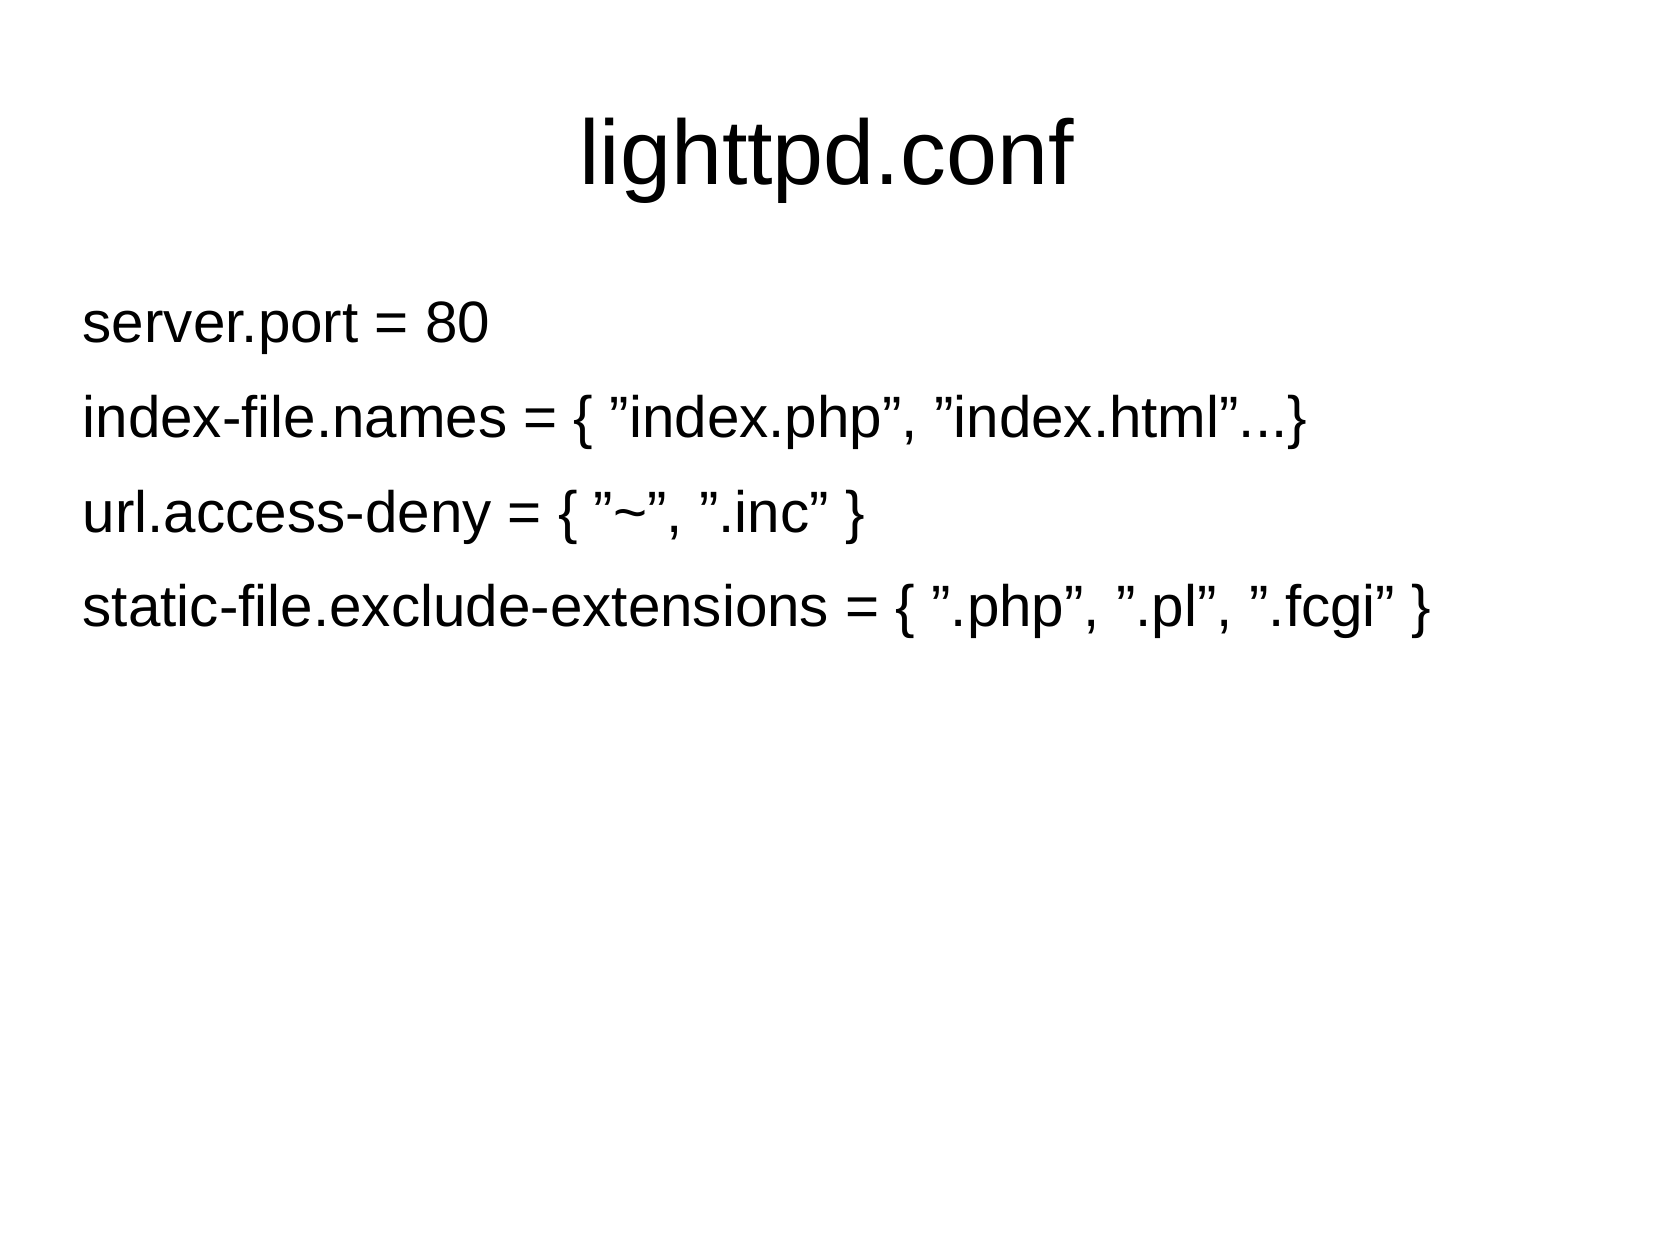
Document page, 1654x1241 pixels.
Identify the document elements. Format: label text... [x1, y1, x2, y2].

title lighttpd.conf [82, 49, 1571, 257]
list server.port = 80 index-file.names = { ”index.php”, ”index.html”...} url.access-deny = { ”~”, ”.inc” } static-file.exclude-extensions = { ”.php”, ”.pl”, ”.fcgi” } [82, 290, 1571, 1010]
